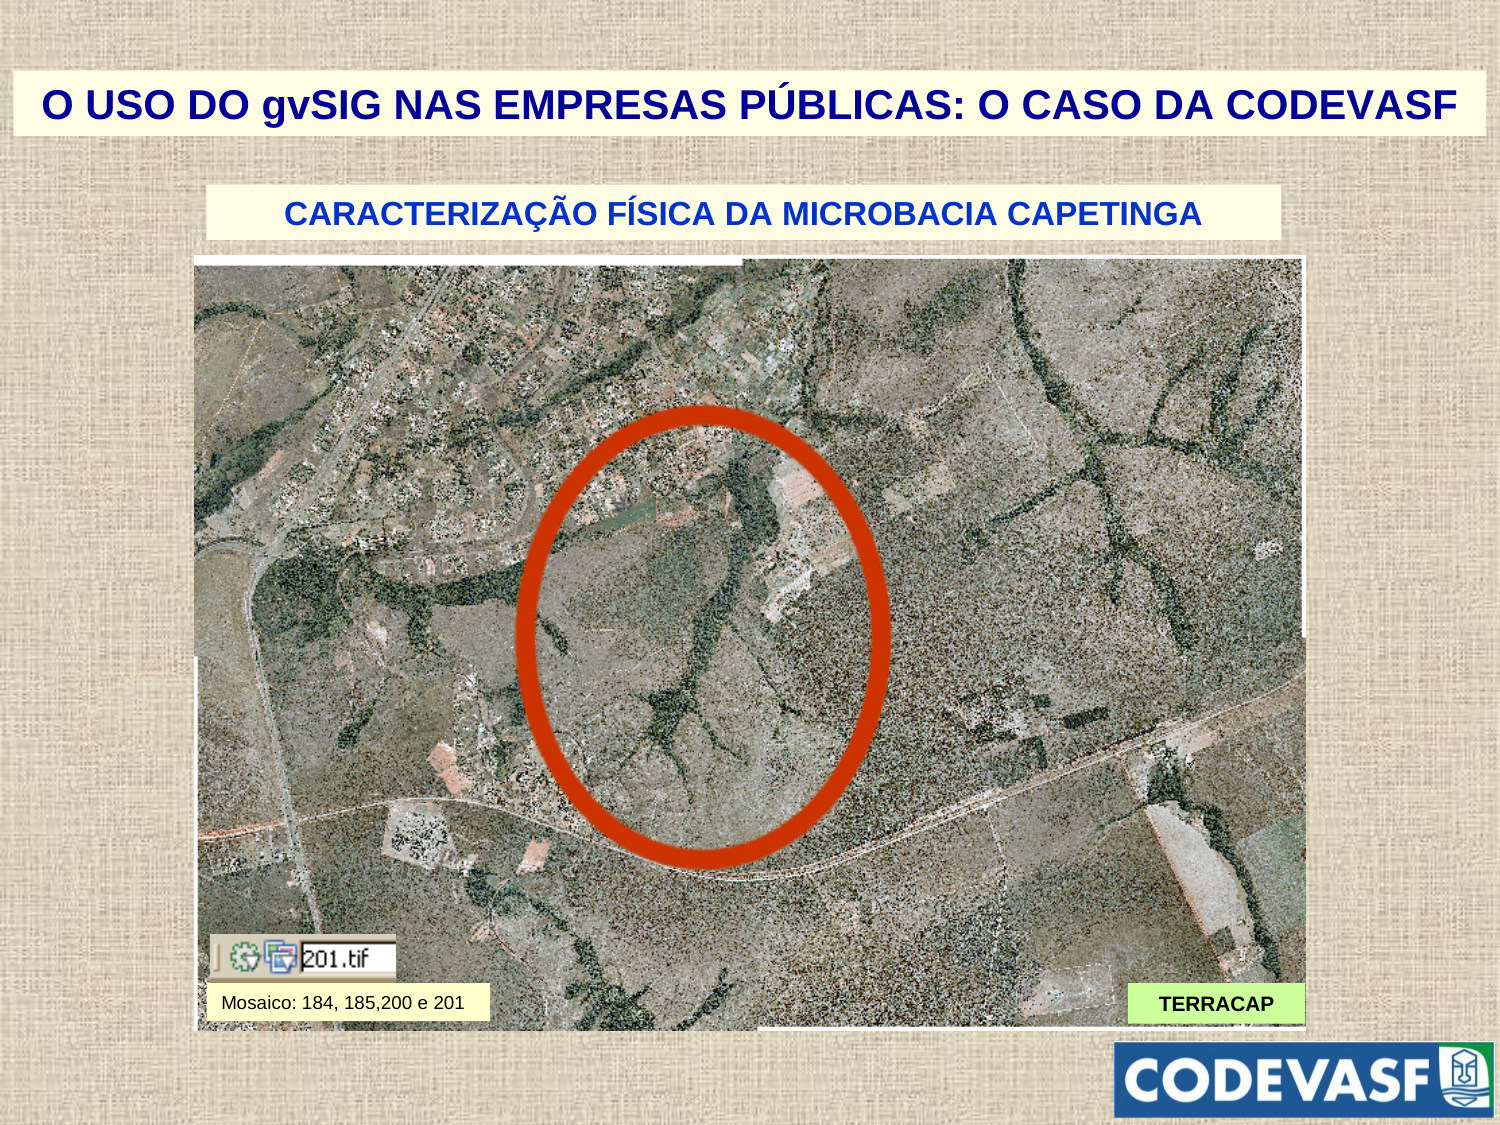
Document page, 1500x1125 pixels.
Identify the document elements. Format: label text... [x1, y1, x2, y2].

text_box O USO DO gvSIG NAS EMPRESAS PÚBLICAS: O CASO DA CODEVASF [13, 70, 1487, 136]
text_box CARACTERIZAÇÃO FÍSICA DA MICROBACIA CAPETINGA [206, 184, 1282, 240]
text_box TERRACAP [1127, 983, 1306, 1024]
picture [0, 0, 1500, 1125]
text_box Mosaico: 184, 185,200 e 201 [206, 983, 491, 1022]
